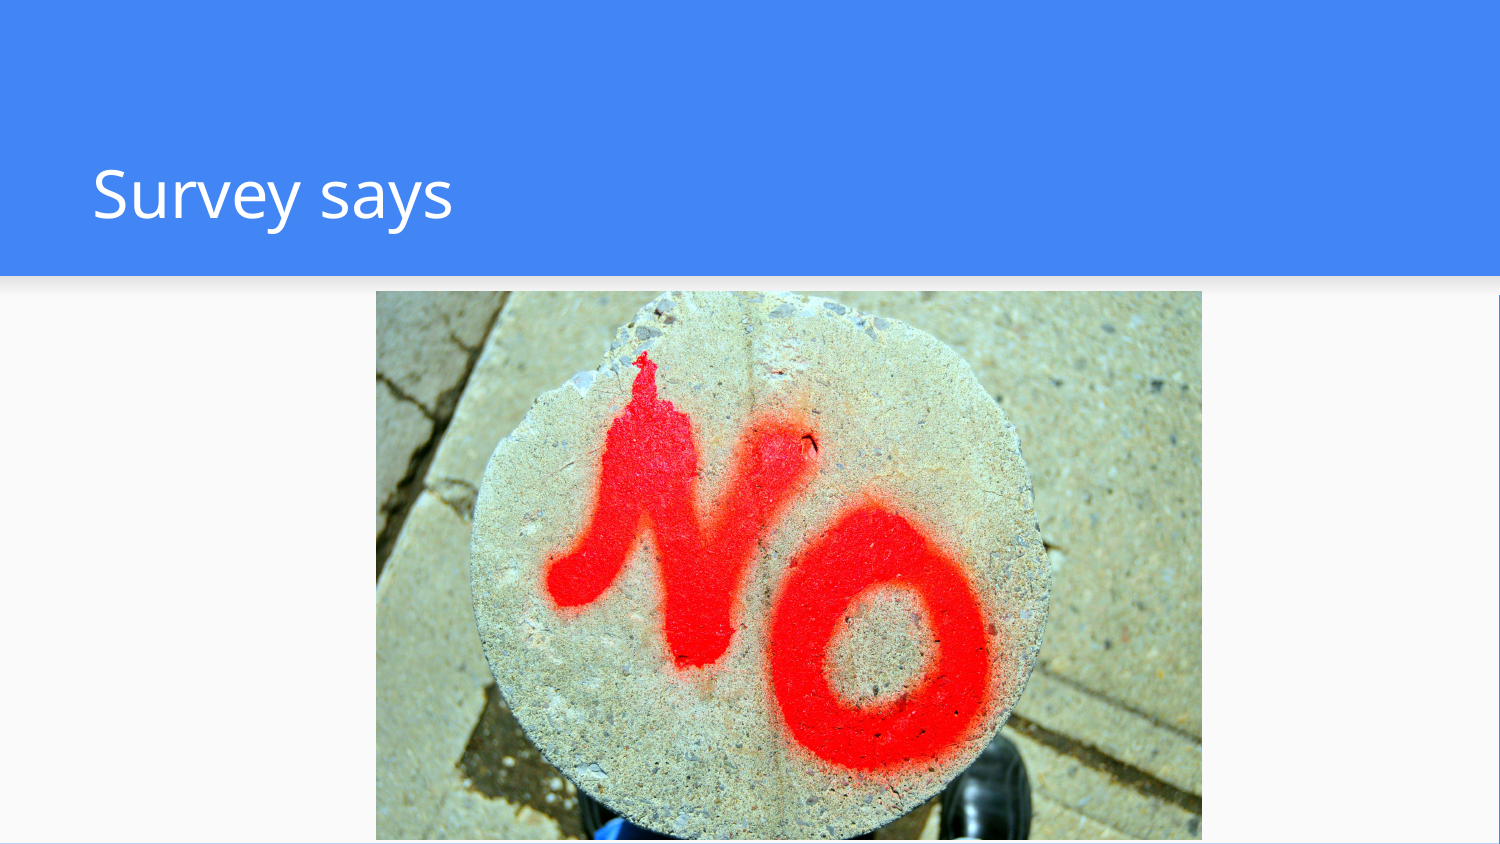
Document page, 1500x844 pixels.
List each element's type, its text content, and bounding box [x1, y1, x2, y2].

picture [376, 291, 1202, 840]
title Survey says [77, 121, 1427, 248]
